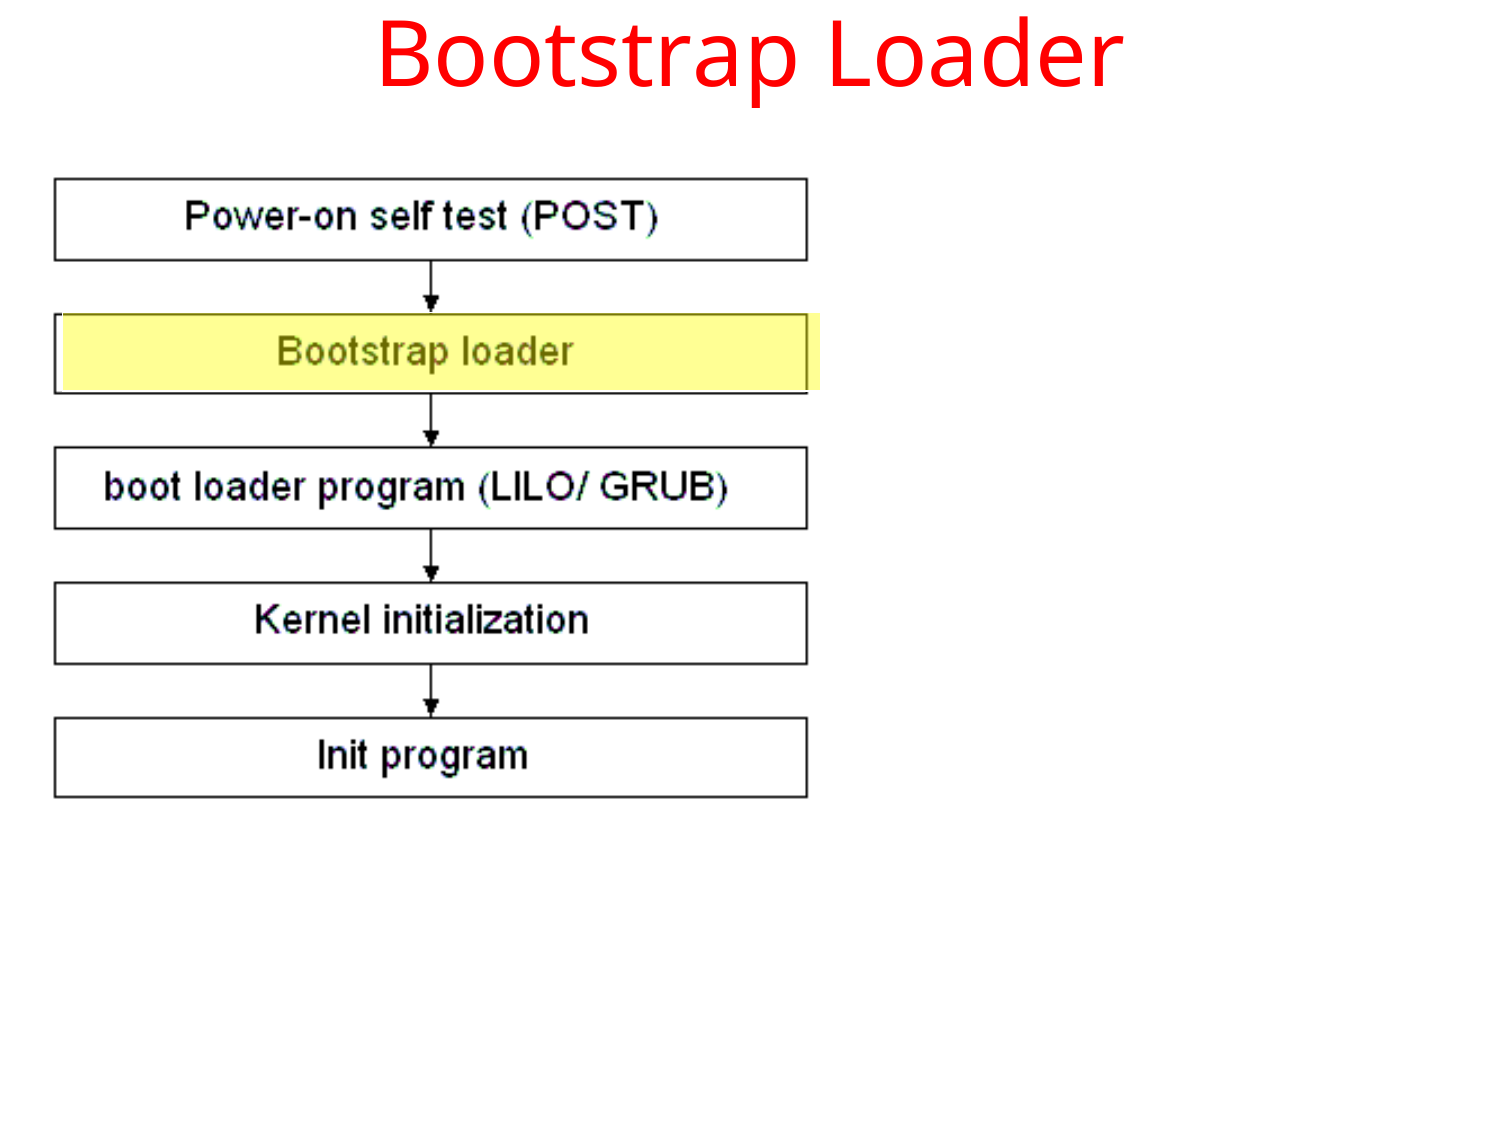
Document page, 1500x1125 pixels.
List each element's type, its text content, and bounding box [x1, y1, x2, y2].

picture [50, 174, 813, 801]
text_box [62, 312, 821, 392]
title Bootstrap Loader [49, 0, 1451, 113]
